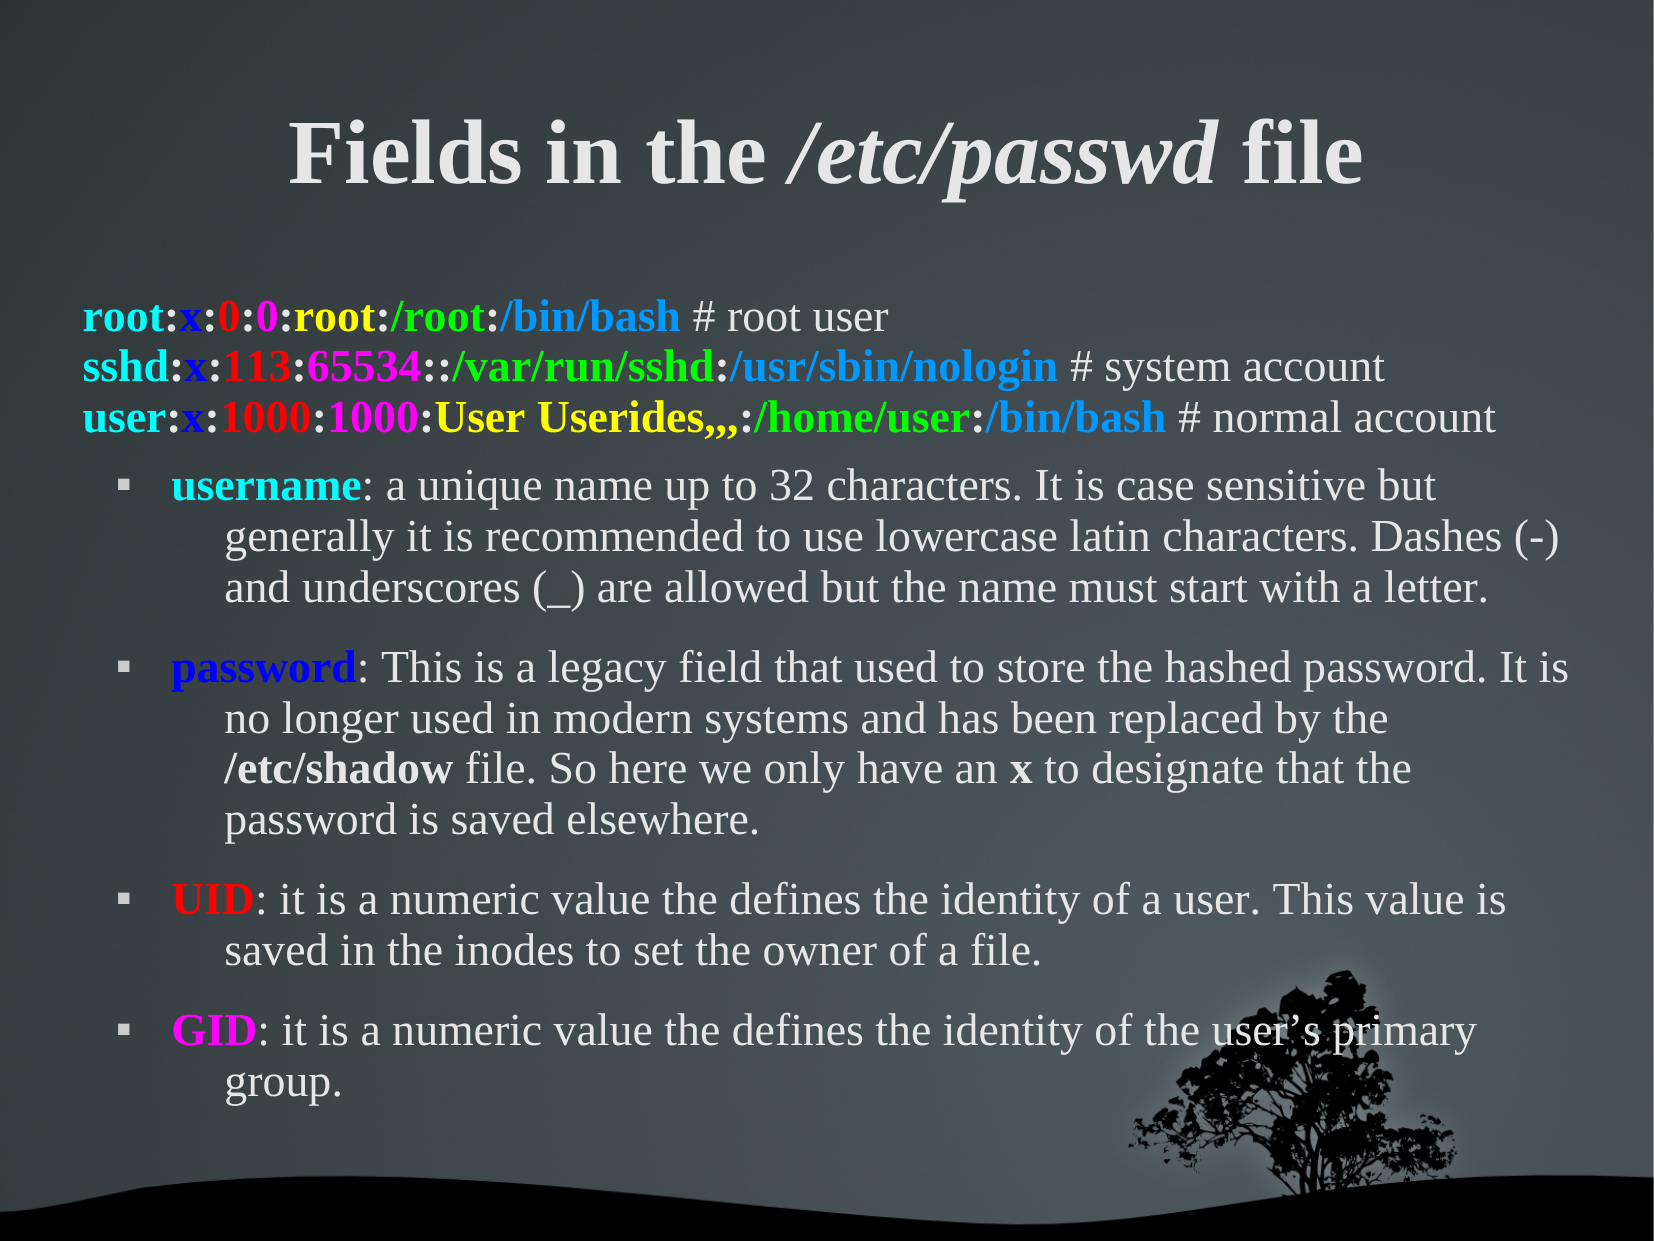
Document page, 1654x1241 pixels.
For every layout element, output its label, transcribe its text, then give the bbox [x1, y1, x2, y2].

title Fields in the /etc/passwd file [82, 49, 1571, 257]
list root:x:0:0:root:/root:/bin/bash # root user sshd:x:113:65534::/var/run/sshd:/usr/sbin/nologin # system account user:x:1000:1000:User Userides,,,:/home/user:/bin/bash # normal account username: a unique name up to 32 characters. It is case sensitive but generally it is recommended to use lowercase latin characters. Dashes (-) and underscores (_) are allowed but the name must start with a letter. password: This is a legacy field that used to store the hashed password. It is no longer used in modern systems and has been replaced by the /etc/shadow file. So here we only have an x to designate that the password is saved elsewhere. UID: it is a numeric value the defines the identity of a user. This value is saved in the inodes to set the owner of a file. GID: it is a numeric value the defines the identity of the user’s primary group. [82, 290, 1571, 1176]
picture [0, 0, 1654, 1241]
